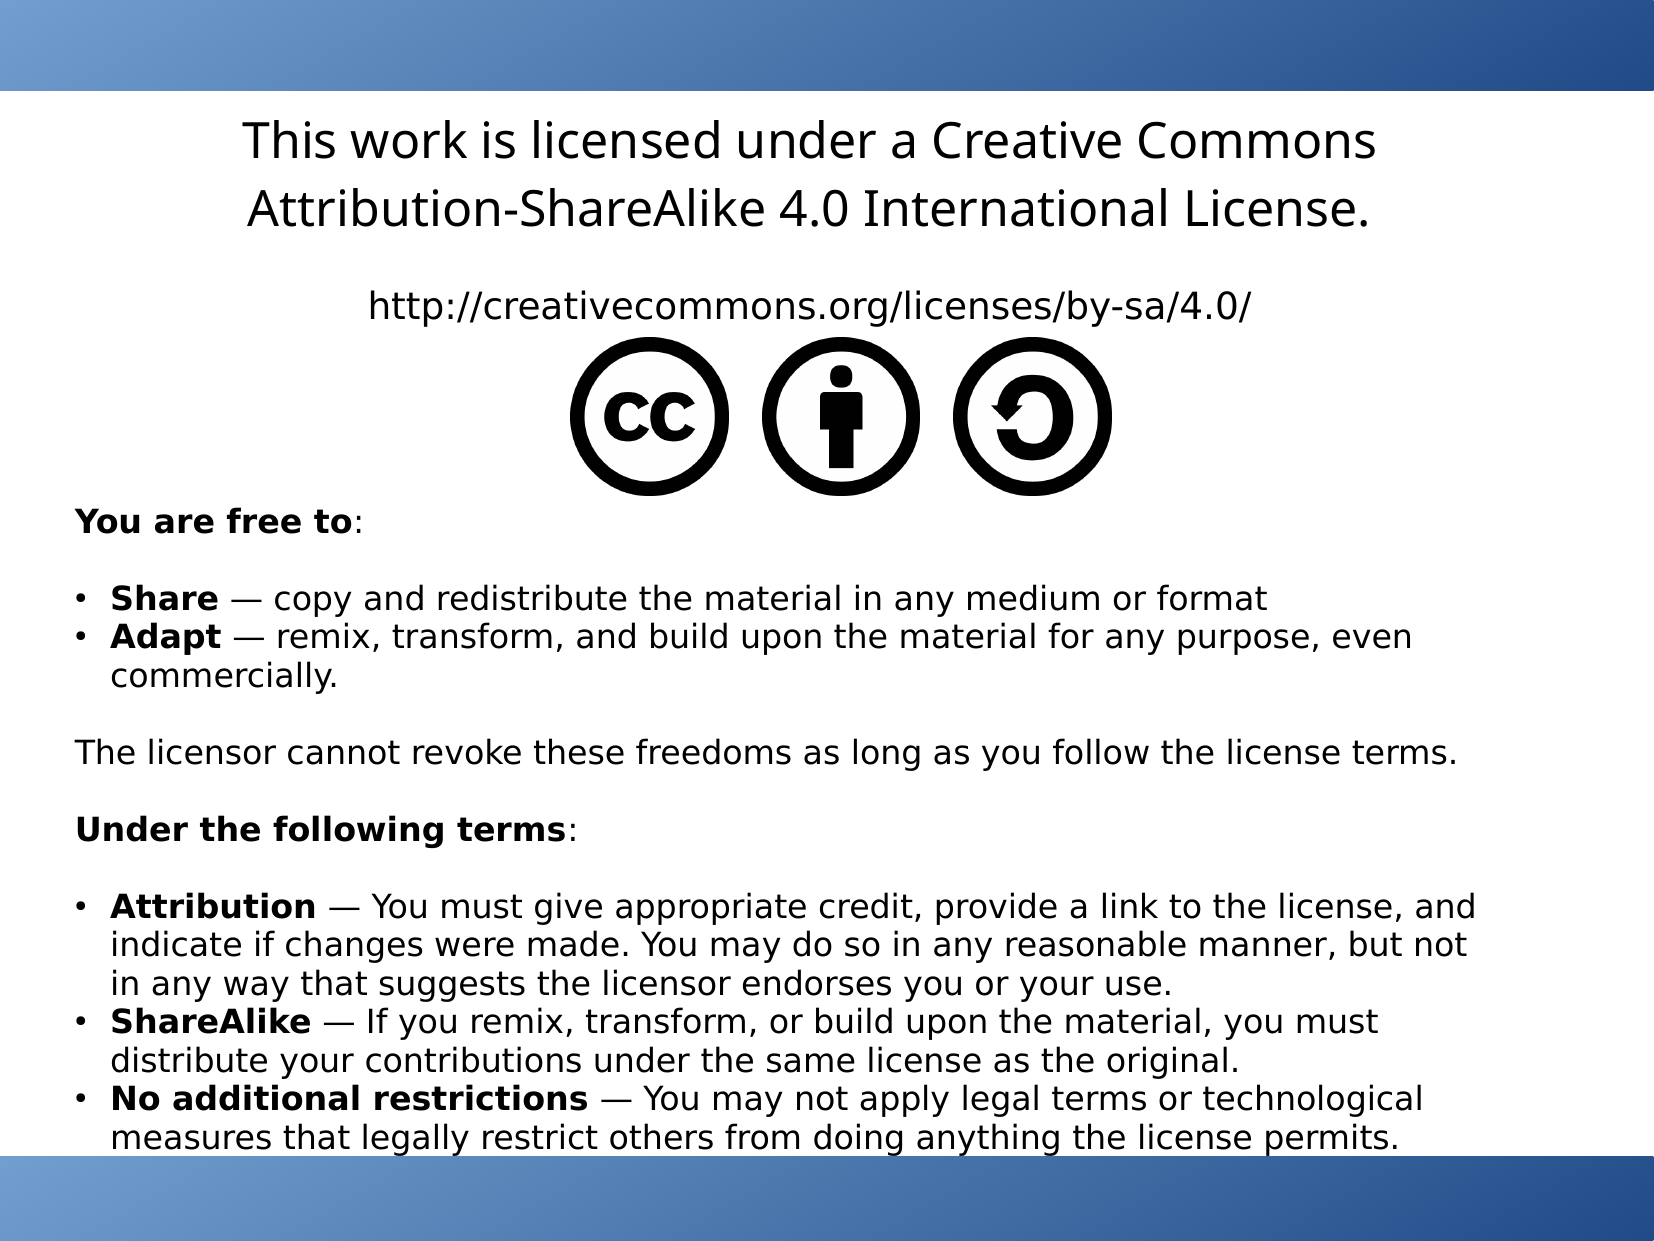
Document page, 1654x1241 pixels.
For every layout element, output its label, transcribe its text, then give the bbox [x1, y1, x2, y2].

picture [953, 337, 1112, 496]
picture [762, 337, 920, 496]
text_box This work is licensed under a Creative Commons Attribution-ShareAlike 4.0 International License. http://creativecommons.org/licenses/by-sa/4.0/ You are free to: Share — copy and redistribute the material in any medium or format Adapt — remix, transform, and build upon the material for any purpose, even commercially. The licensor cannot revoke these freedoms as long as you follow the license terms. Under the following terms: Attribution — You must give appropriate credit, provide a link to the license, and indicate if changes were made. You may do so in any reasonable manner, but not in any way that suggests the licensor endorses you or your use. ShareAlike — If you remix, transform, or build upon the material, you must distribute your contributions under the same license as the original. No additional restrictions — You may not apply legal terms or technological measures that legally restrict others from doing anything the license permits. [60, 97, 1561, 1154]
picture [570, 337, 729, 496]
